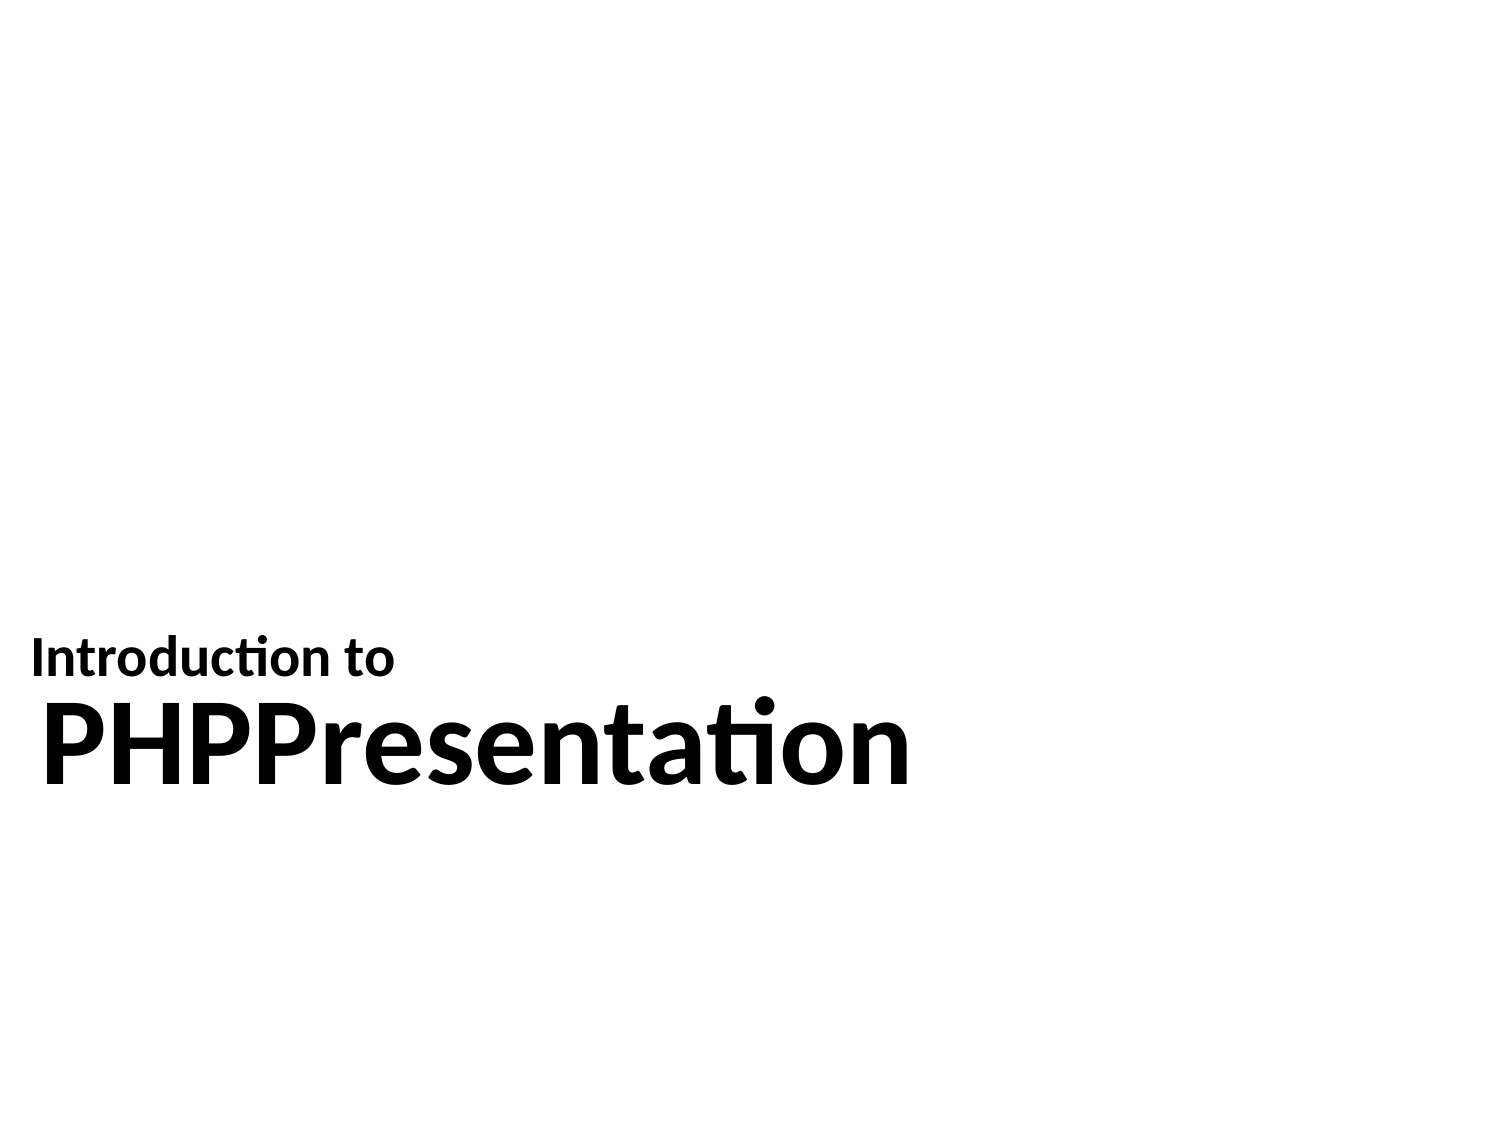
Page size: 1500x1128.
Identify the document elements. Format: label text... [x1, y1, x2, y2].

text_box Introduction to PHPPresentation [15, 624, 954, 938]
